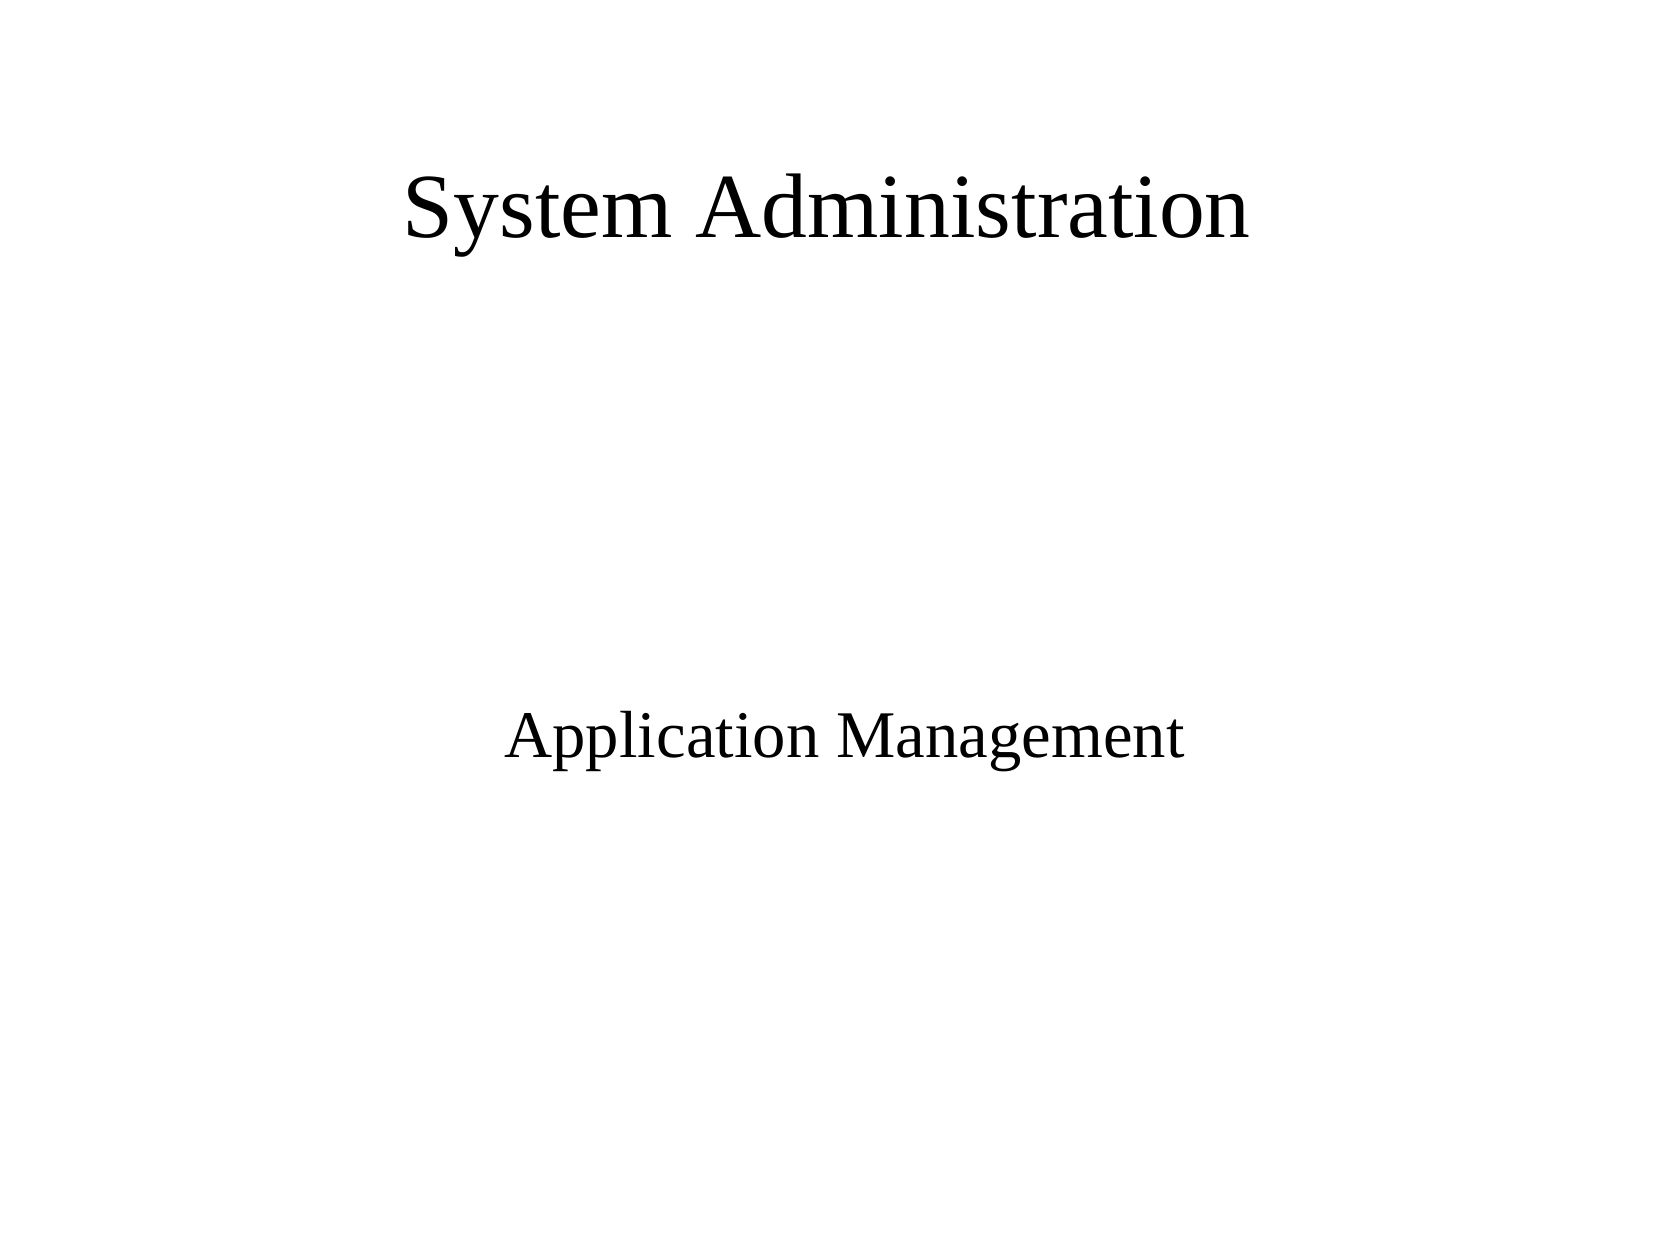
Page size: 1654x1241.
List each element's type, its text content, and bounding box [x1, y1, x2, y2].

subtitle Application Management [121, 344, 1534, 1127]
title System Administration [121, 102, 1534, 311]
